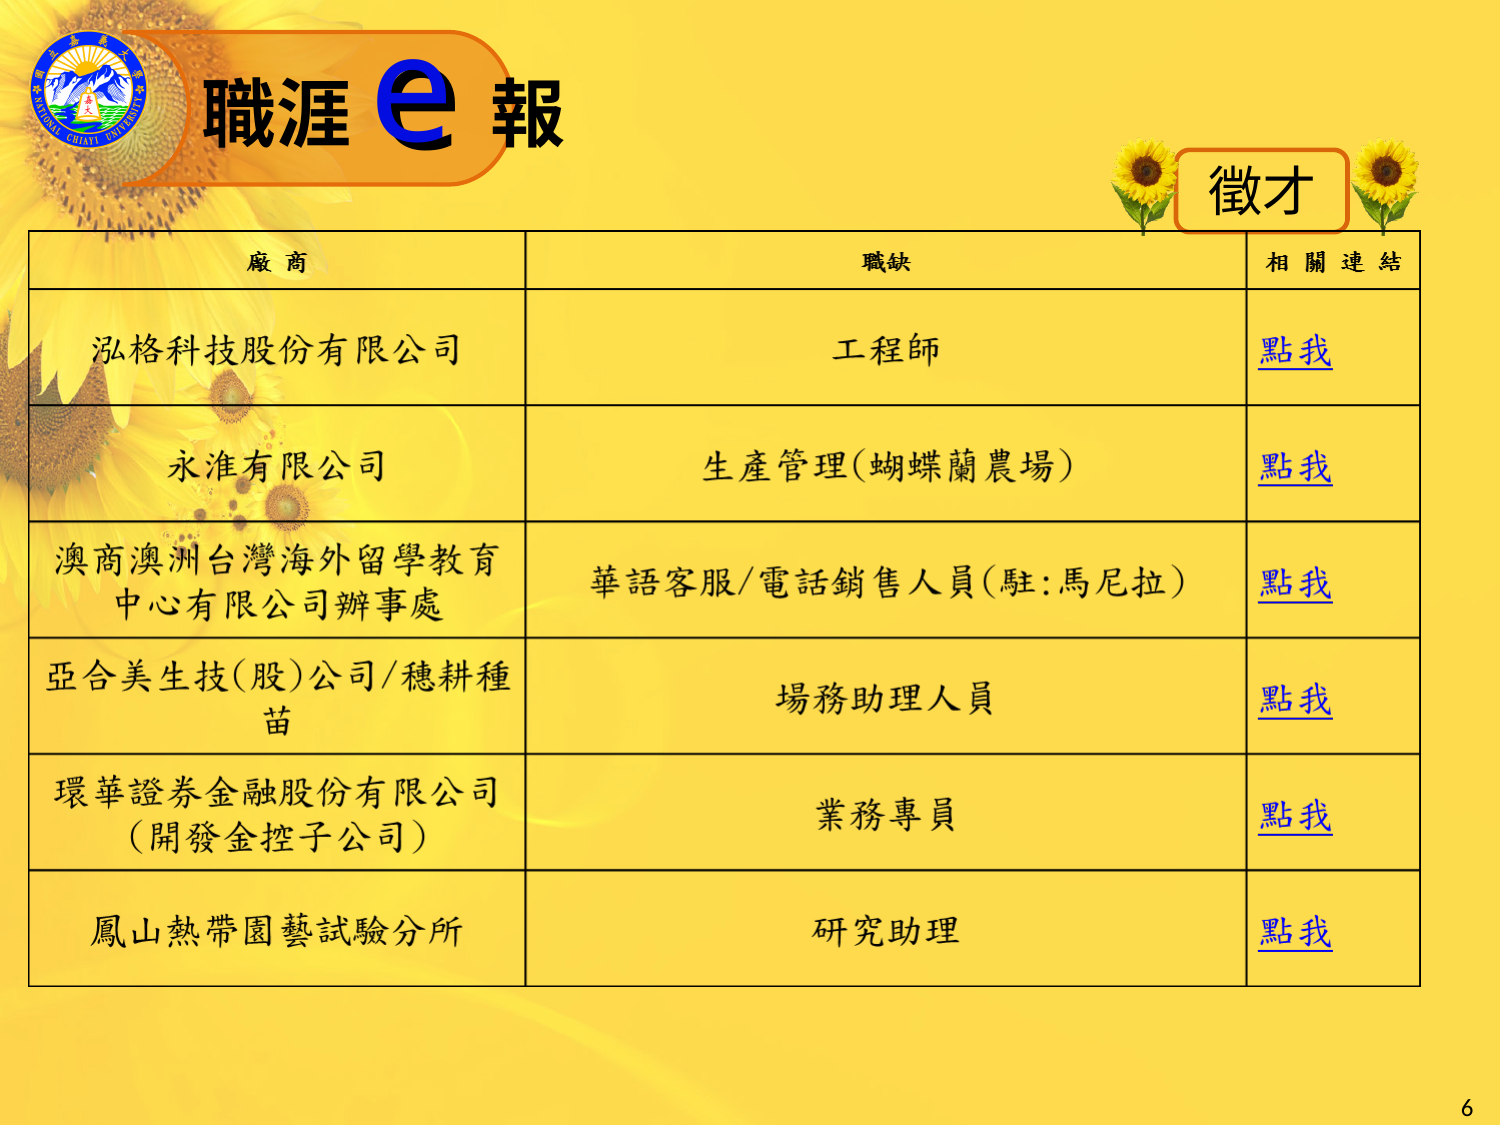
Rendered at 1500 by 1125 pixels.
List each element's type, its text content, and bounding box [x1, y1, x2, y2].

text_box [123, 32, 186, 86]
picture [28, 135, 1434, 988]
text_box 6 [1445, 1084, 1490, 1125]
picture [29, 30, 148, 150]
text_box 徵才 [1194, 149, 1333, 230]
picture [1093, 135, 1194, 230]
text_box [123, 130, 469, 185]
text_box 職涯e報 [186, 0, 609, 181]
